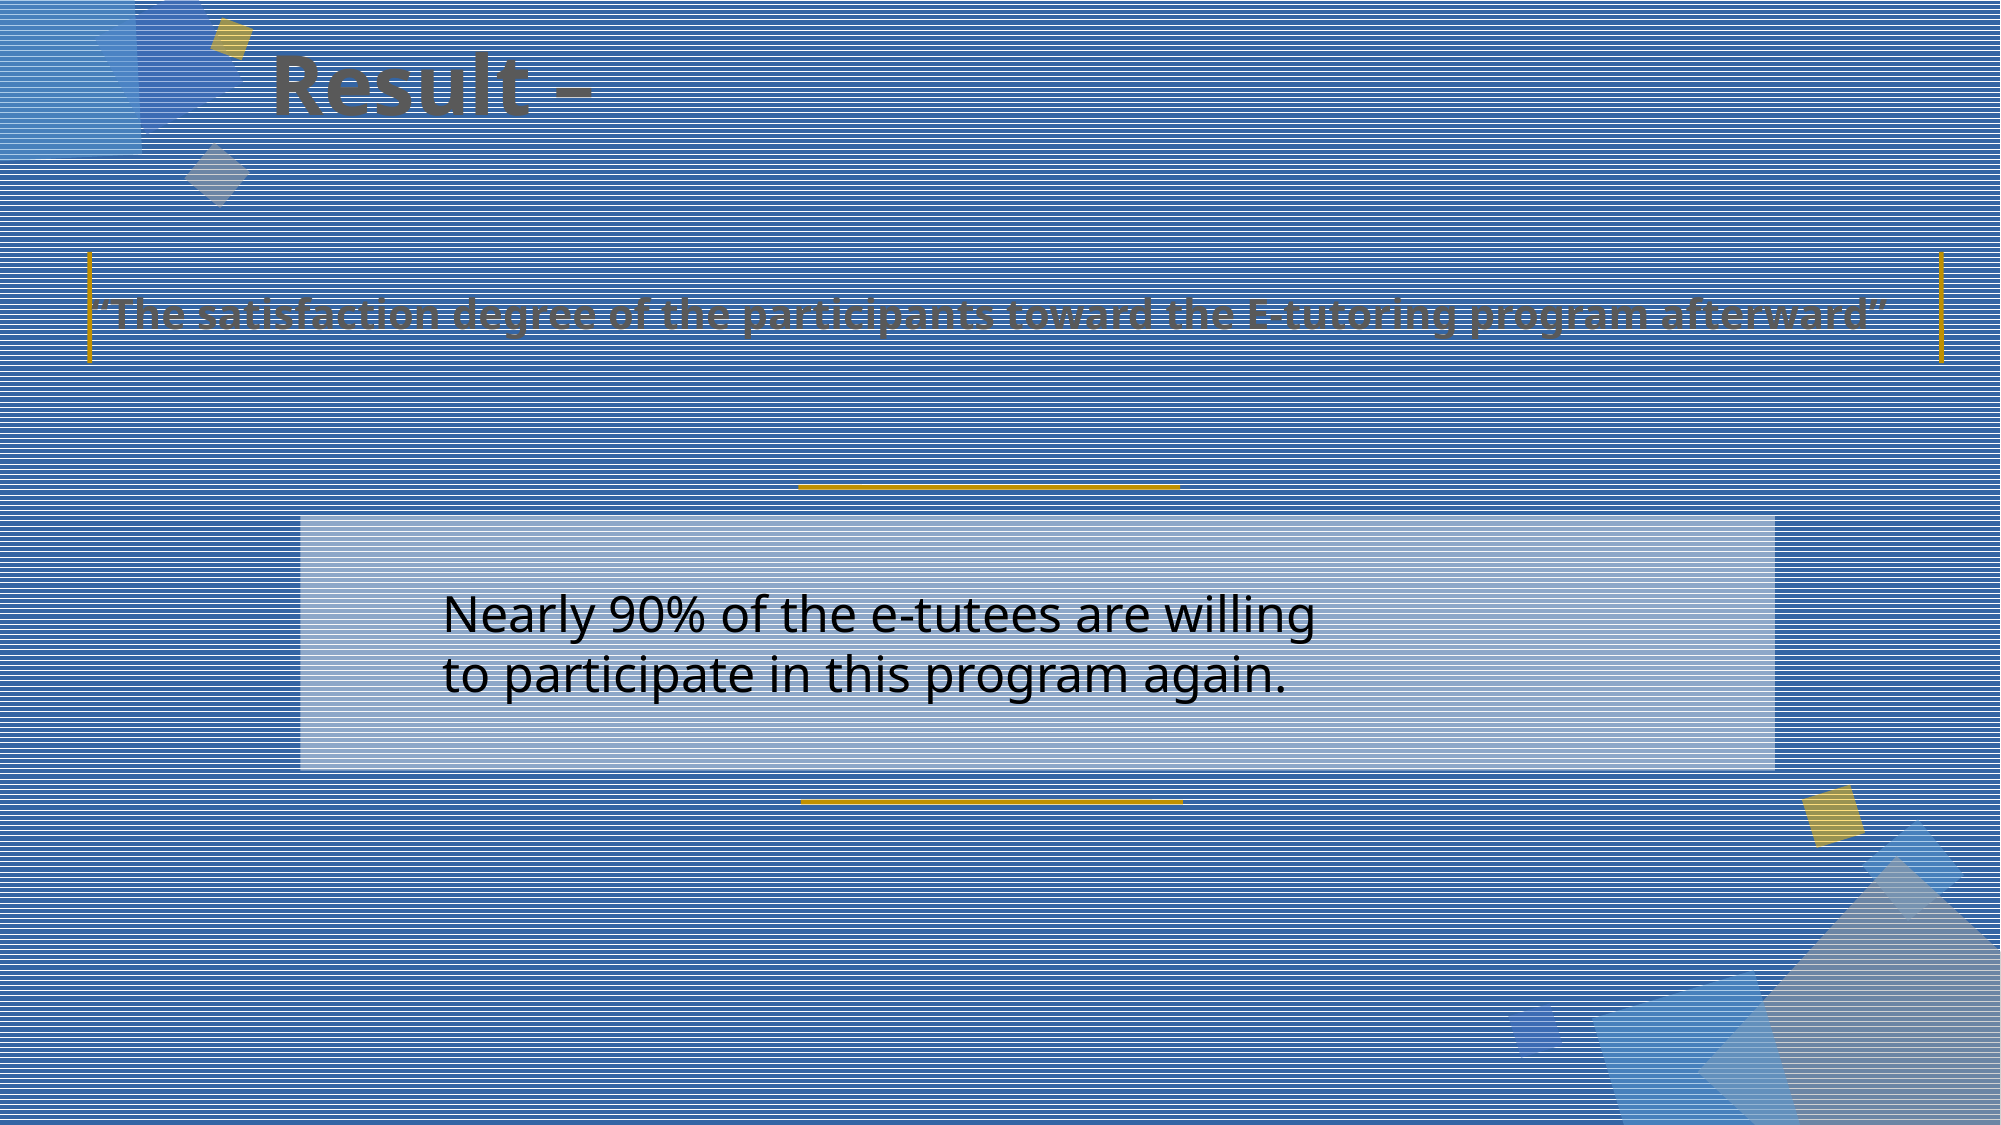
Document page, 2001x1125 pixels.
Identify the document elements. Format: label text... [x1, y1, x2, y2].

list Result – [254, 12, 1893, 165]
text_box “The satisfaction degree of the participants toward the E-tutoring program afterward” [76, 239, 1933, 392]
text_box [300, 515, 1775, 771]
text_box Nearly 90% of the e-tutees are willing to participate in this program again. [427, 574, 1582, 710]
